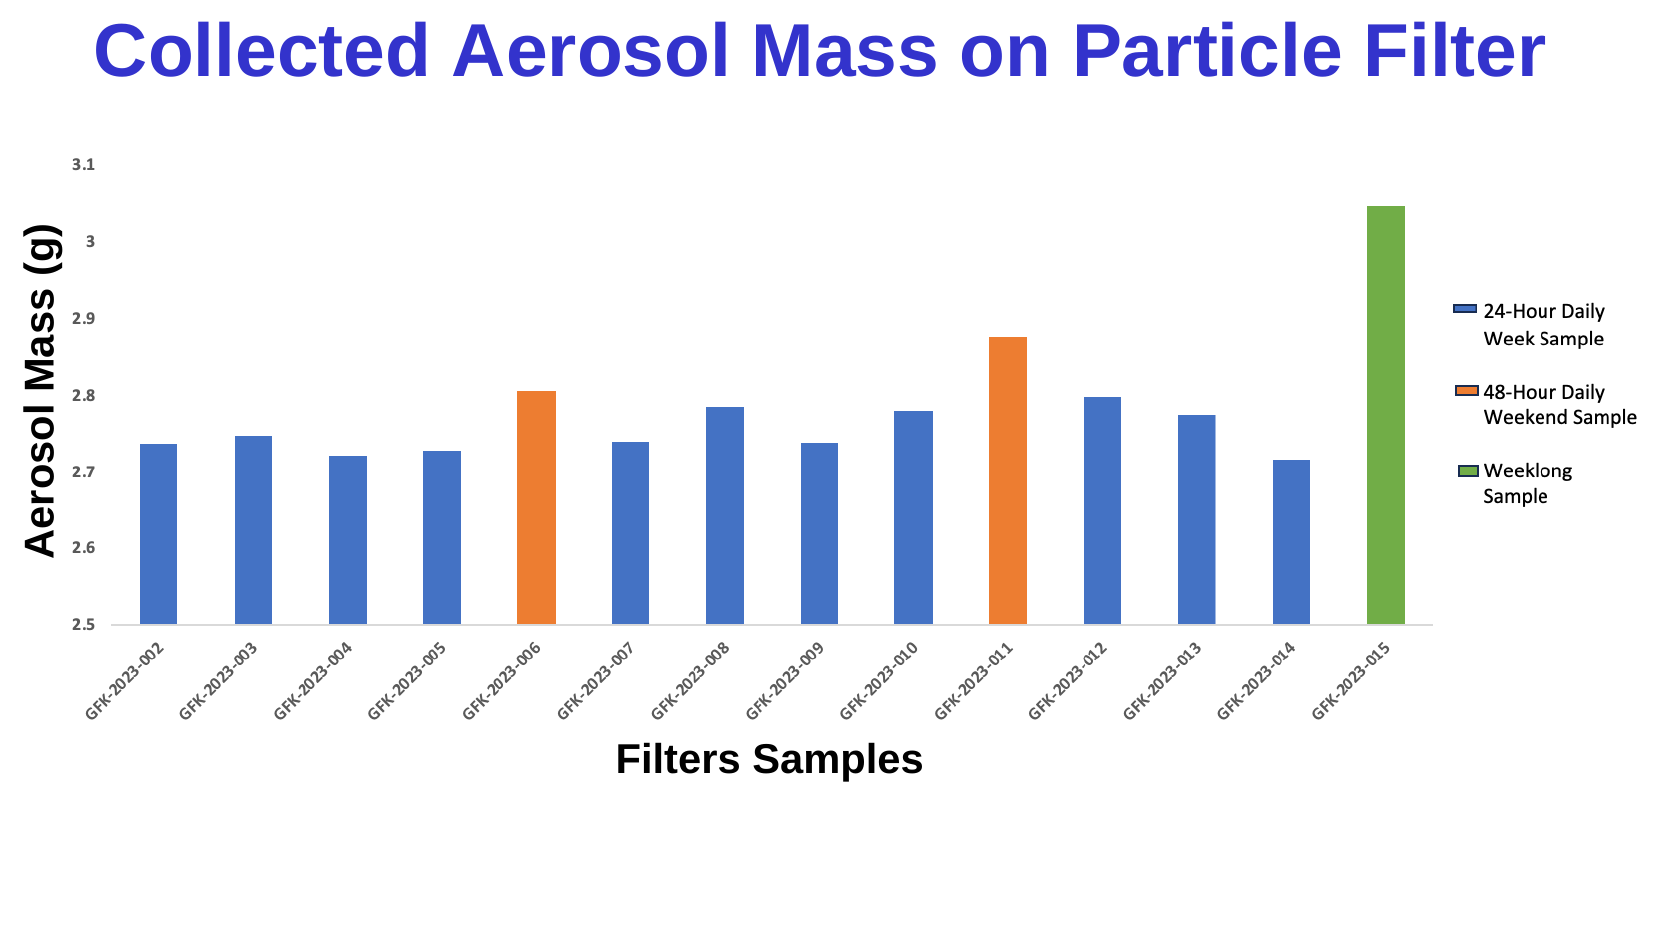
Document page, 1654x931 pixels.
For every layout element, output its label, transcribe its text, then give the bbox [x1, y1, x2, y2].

text_box Filters Samples [351, 724, 1200, 790]
picture [25, 131, 1642, 782]
text_box Aerosol Mass (g) [4, 138, 70, 633]
title Collected Aerosol Mass on Particle Filter [0, 0, 1654, 100]
